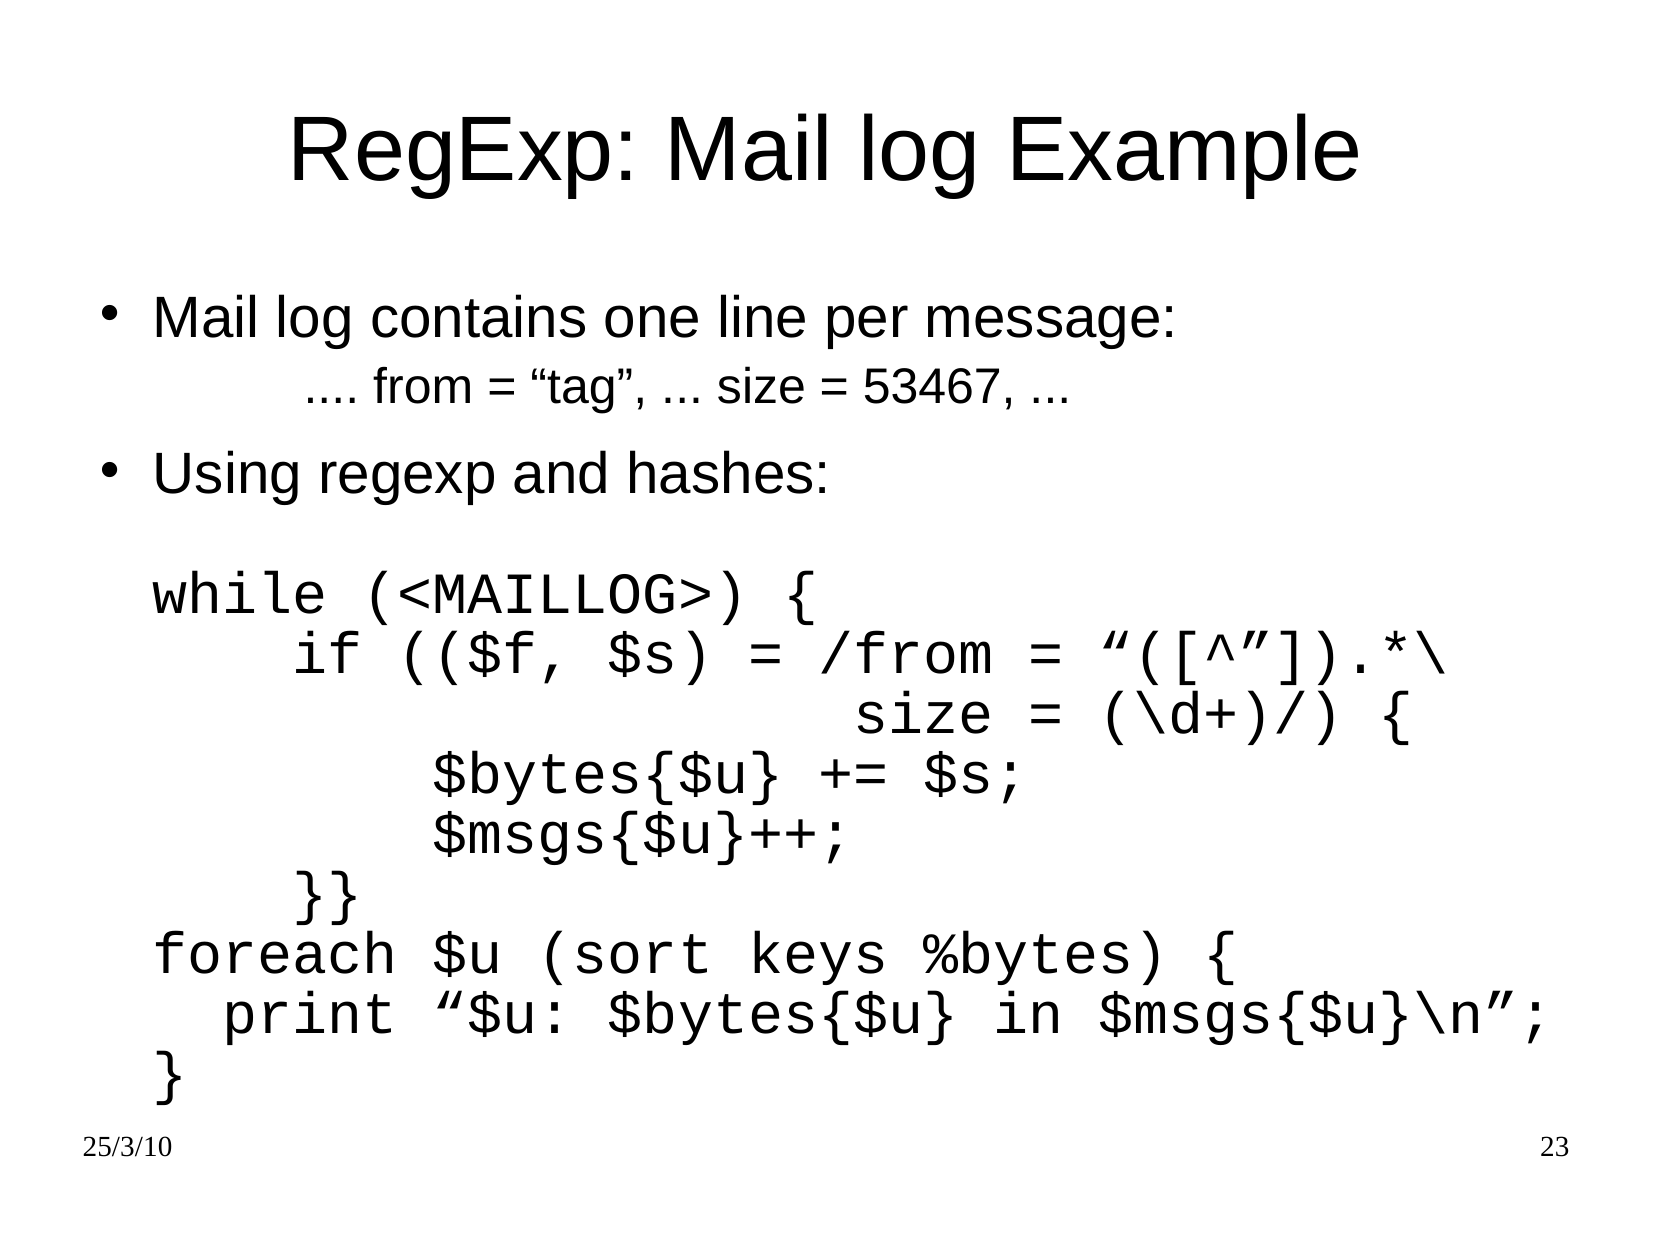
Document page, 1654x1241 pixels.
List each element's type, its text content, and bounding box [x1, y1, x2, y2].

title RegExp: Mail log Example [82, 49, 1571, 256]
list Mail log contains one line per message: .... from = “tag”, ... size = 53467, ... Using regexp and hashes: while (<MAILLOG>) { if (($f, $s) = /from = “([^”]).*\ size = (\d+)/) { $bytes{$u} += $s; $msgs{$u}++; }} foreach $u (sort keys %bytes) { print “$u: $bytes{$u} in $msgs{$u}\n”; } [82, 290, 1571, 1172]
